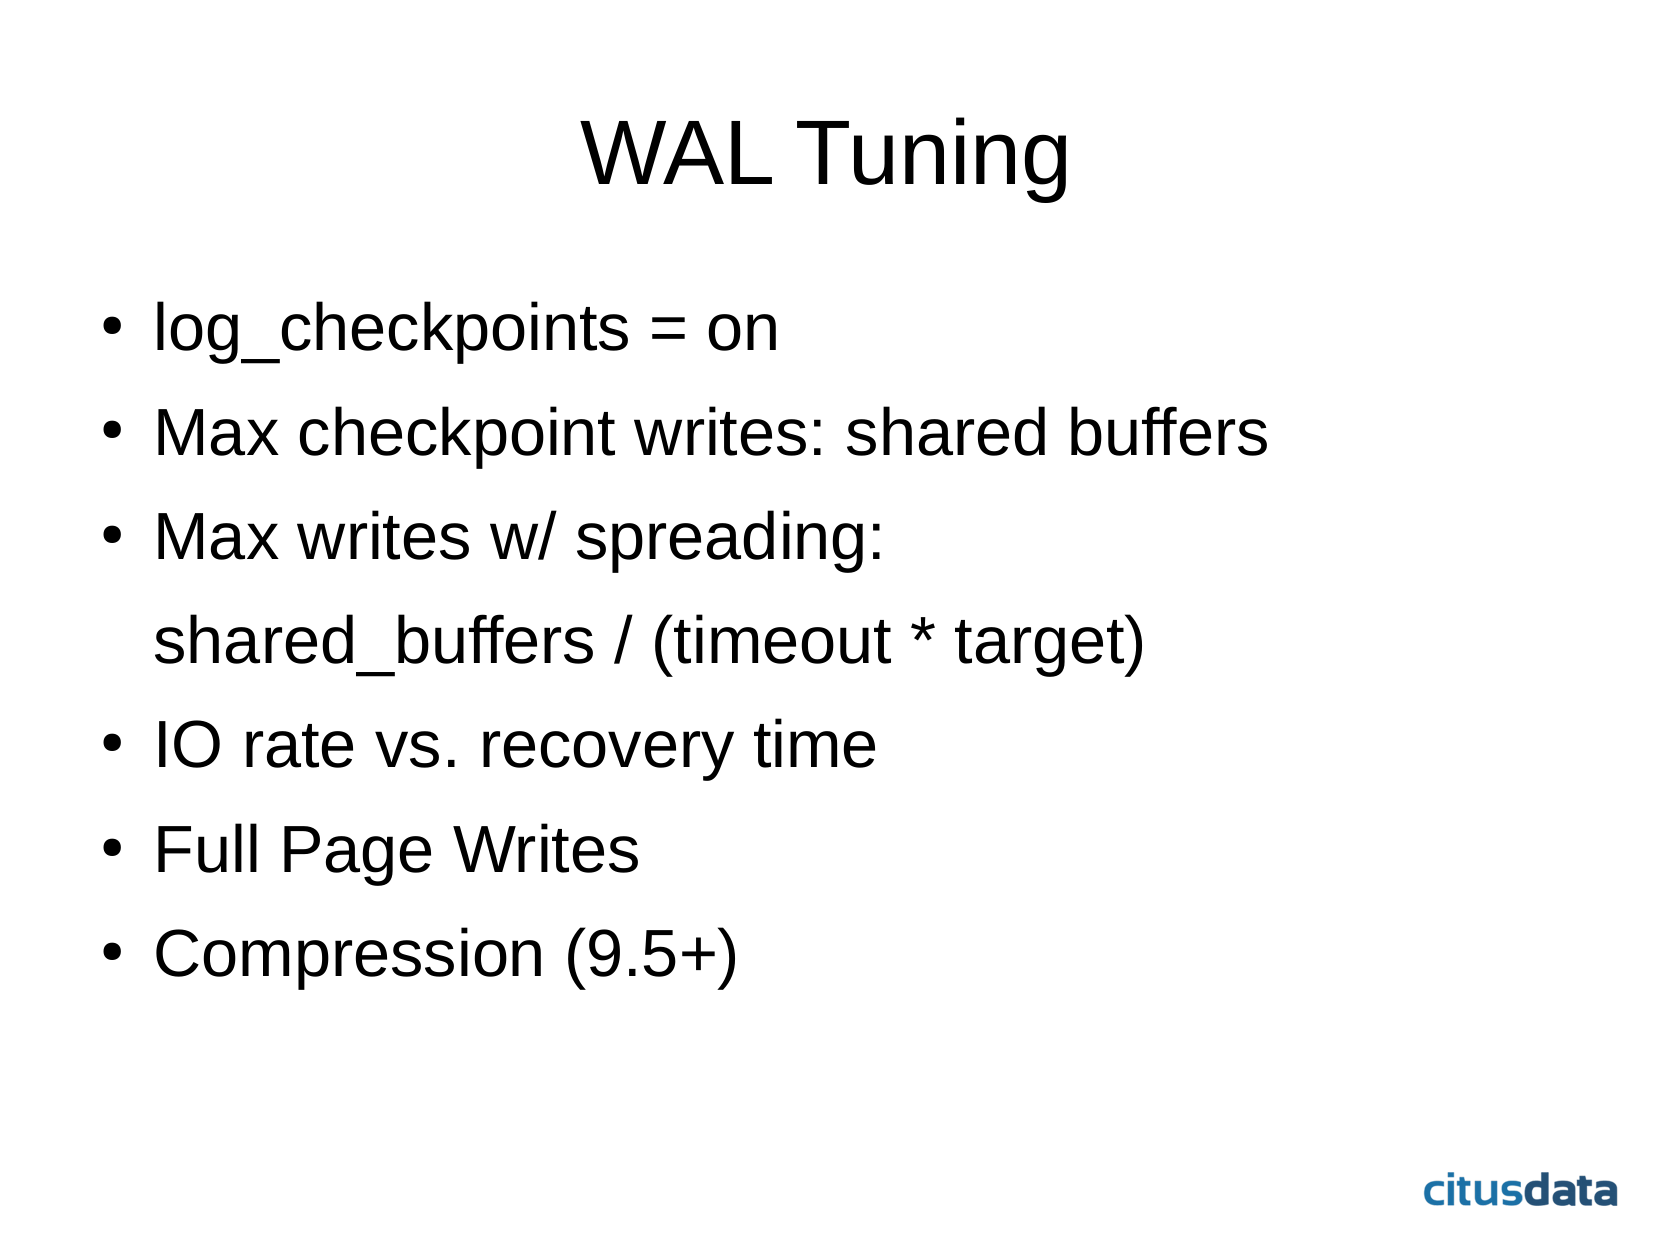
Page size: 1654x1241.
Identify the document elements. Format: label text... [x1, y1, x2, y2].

list log_checkpoints = on Max checkpoint writes: shared buffers Max writes w/ spreading: shared_buffers / (timeout * target) IO rate vs. recovery time Full Page Writes Compression (9.5+) [82, 290, 1571, 1096]
picture [1420, 1167, 1622, 1209]
title WAL Tuning [82, 49, 1571, 257]
